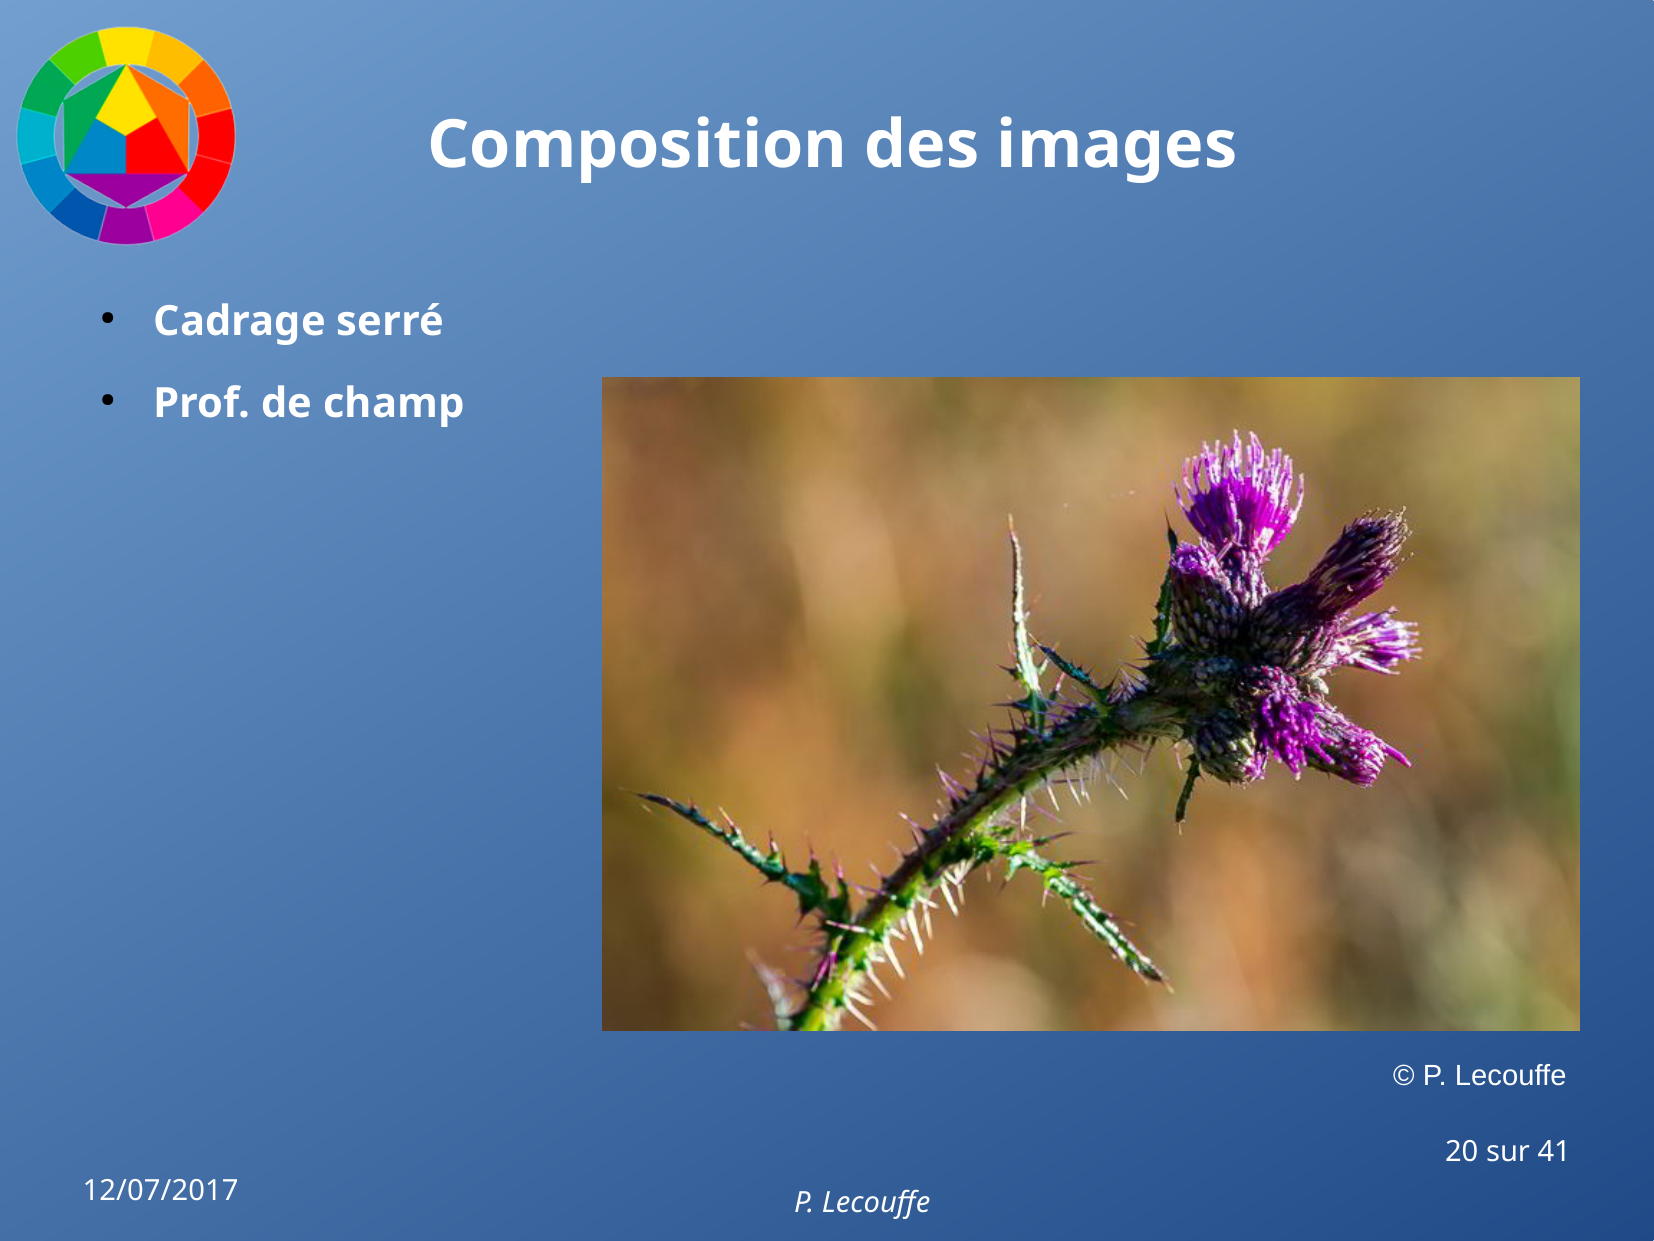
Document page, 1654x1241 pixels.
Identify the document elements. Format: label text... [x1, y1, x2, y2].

picture [602, 377, 1580, 1031]
text_box © P. Lecouffe [1370, 1051, 1593, 1099]
list Cadrage serré Prof. de champ [82, 290, 1571, 1058]
title Composition des images [236, 58, 1430, 225]
picture [6, 22, 249, 252]
